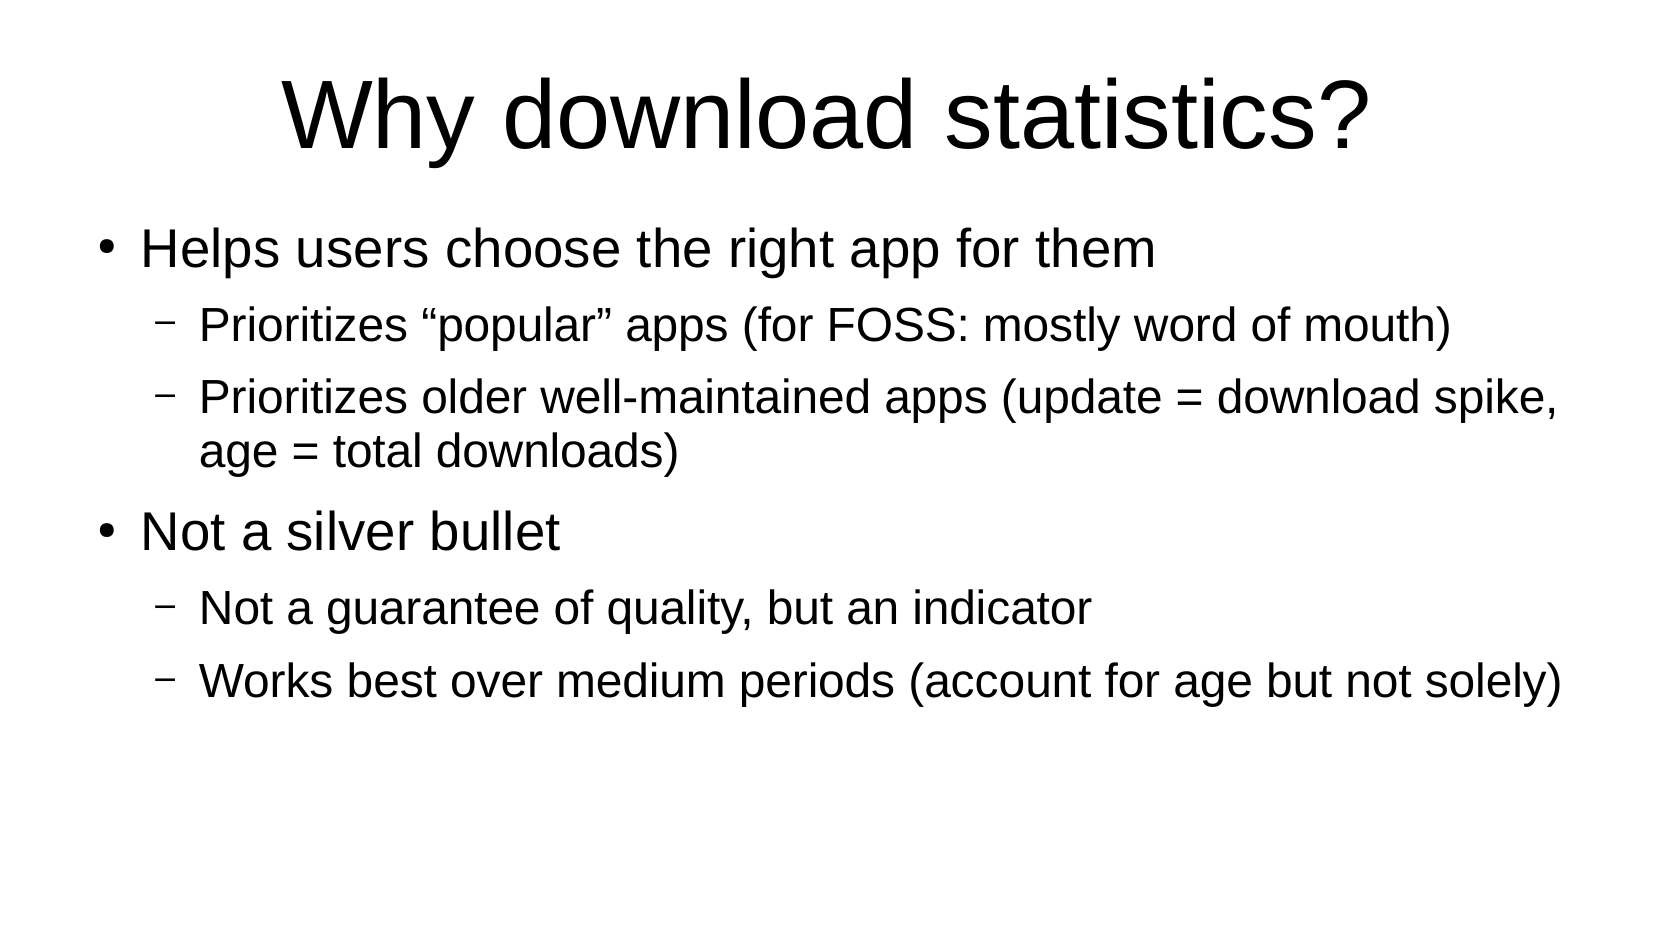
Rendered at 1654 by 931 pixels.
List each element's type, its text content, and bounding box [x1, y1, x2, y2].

list Helps users choose the right app for them Prioritizes “popular” apps (for FOSS: mostly word of mouth) Prioritizes older well-maintained apps (update = download spike, age = total downloads) Not a silver bullet Not a guarantee of quality, but an indicator Works best over medium periods (account for age but not solely) [82, 217, 1571, 758]
title Why download statistics? [82, 37, 1571, 193]
